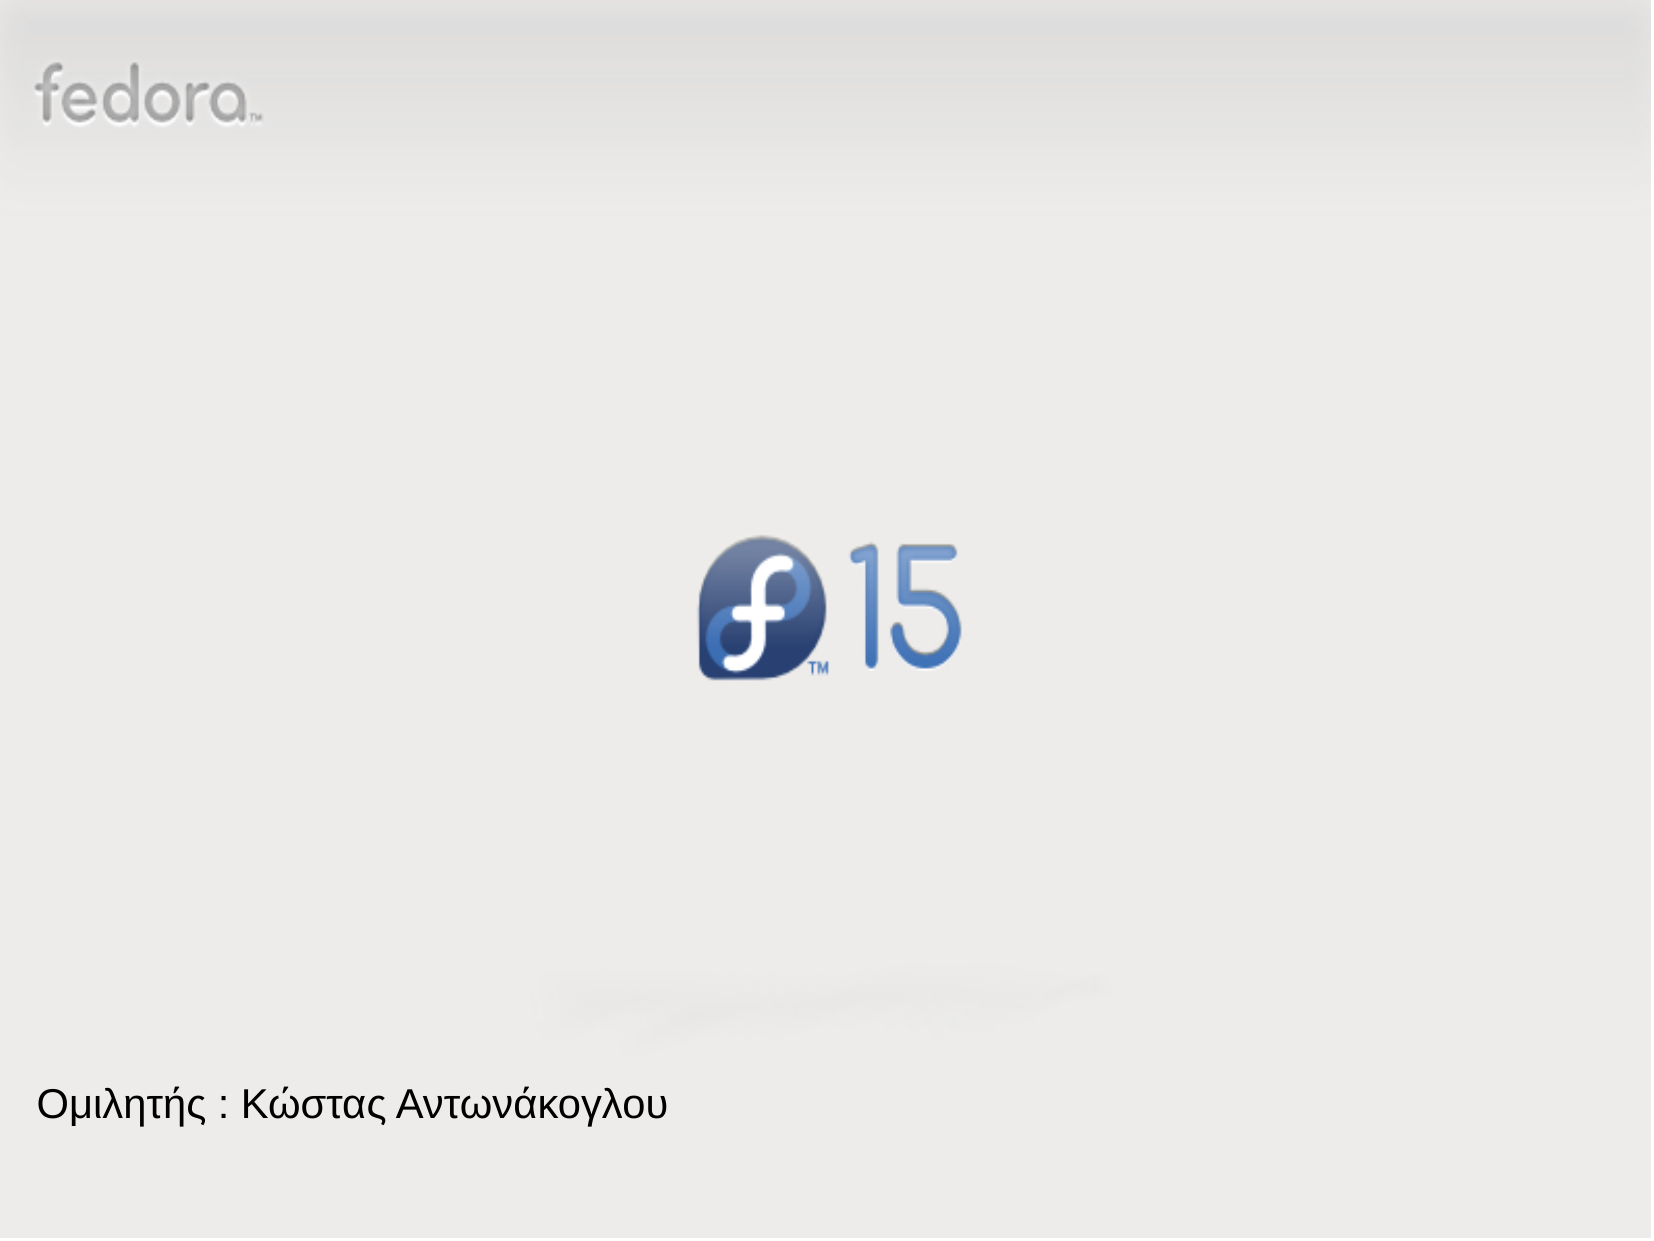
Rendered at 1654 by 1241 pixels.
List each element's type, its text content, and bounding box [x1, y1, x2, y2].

picture [0, 0, 1651, 1238]
text_box Ομιλητής : Κώστας Αντωνάκογλου [21, 1073, 697, 1135]
